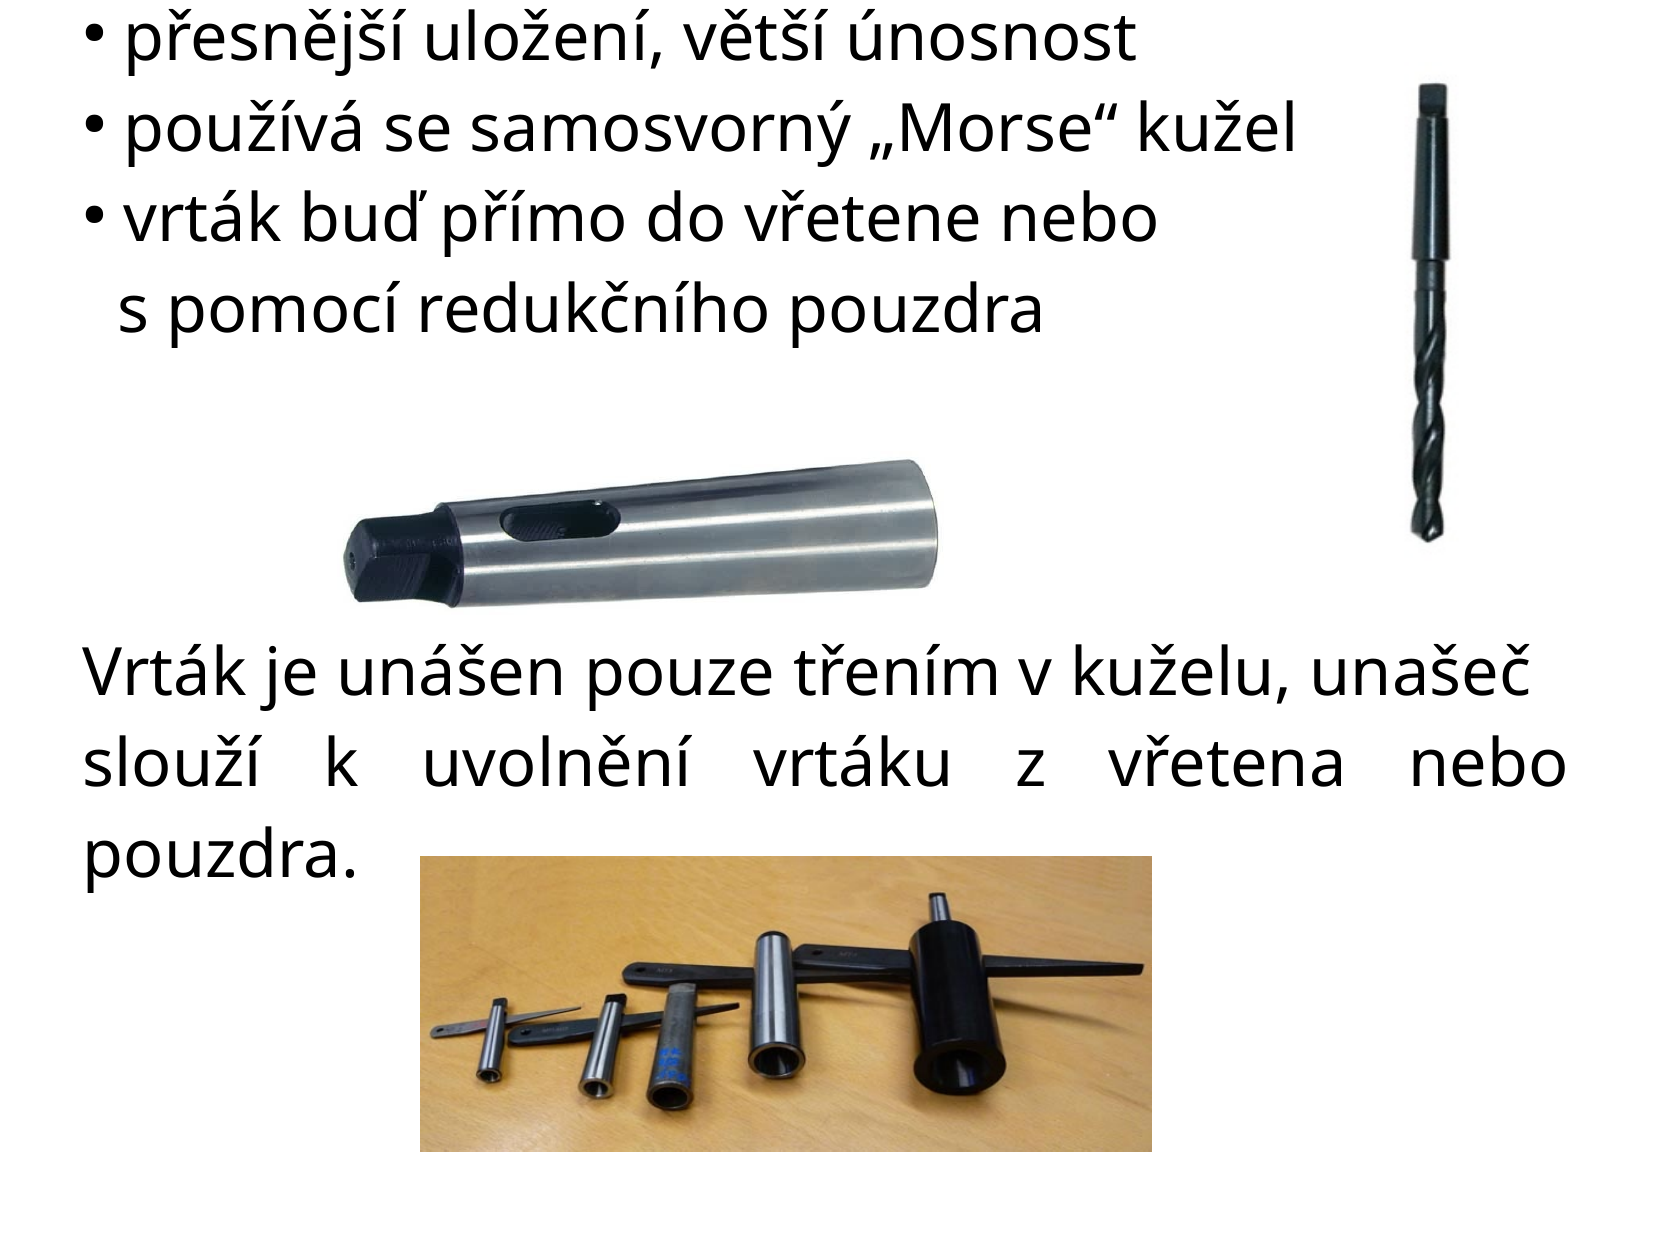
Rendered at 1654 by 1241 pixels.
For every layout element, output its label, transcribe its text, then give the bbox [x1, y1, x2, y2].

picture [1299, 62, 1565, 562]
picture [324, 438, 956, 621]
picture [420, 856, 1152, 1152]
subtitle Vrtáky s kuželovou stopkou přesnější uložení, větší únosnost používá se samosvorný „Morse“ kužel vrták buď přímo do vřetene nebo s pomocí redukčního pouzdra Vrták je unášen pouze třením v kuželu, unašeč slouží k uvolnění vrtáku z vřetena nebo pouzdra. [82, 36, 1571, 1122]
